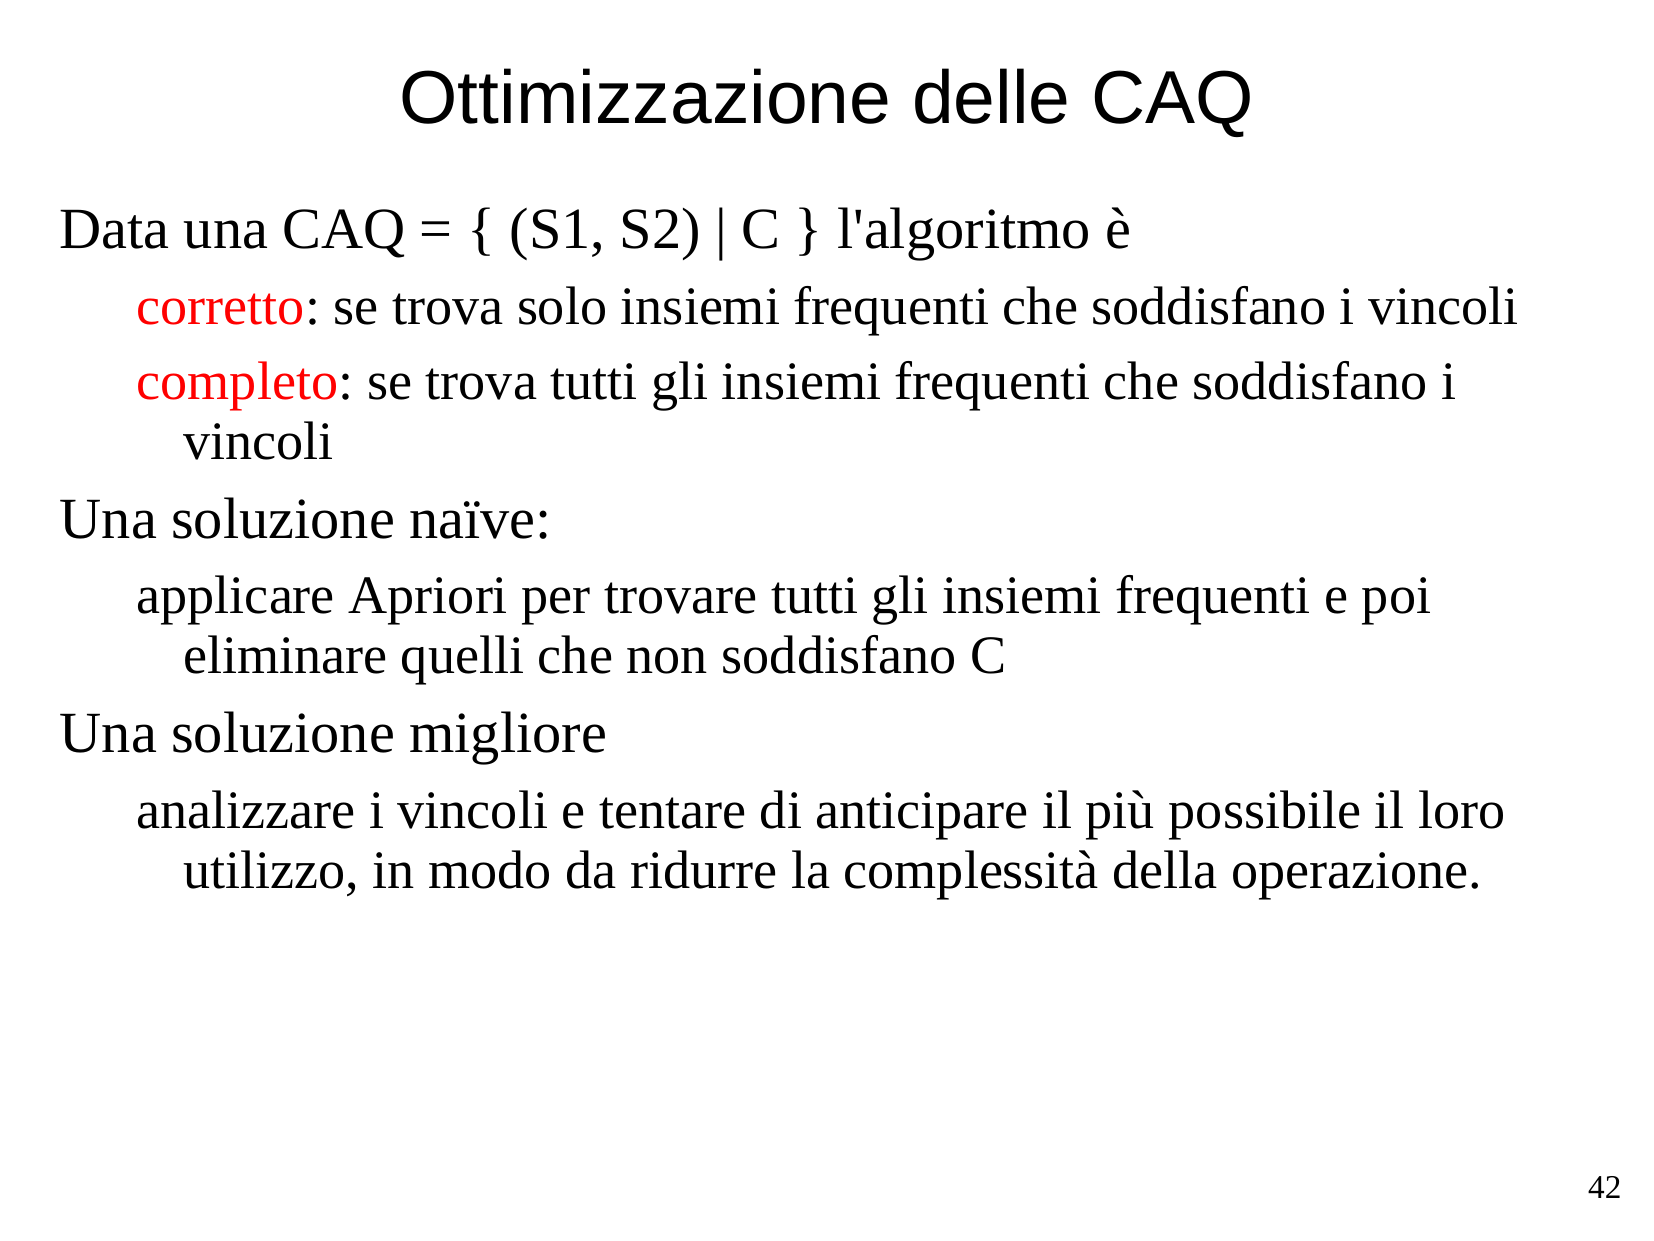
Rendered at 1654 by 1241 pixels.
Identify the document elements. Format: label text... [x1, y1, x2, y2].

title Ottimizzazione delle CAQ [37, 30, 1617, 166]
list Data una CAQ = { (S1, S2) | C } l'algoritmo è corretto: se trova solo insiemi frequenti che soddisfano i vincoli completo: se trova tutti gli insiemi frequenti che soddisfano i vincoli Una soluzione naïve: applicare Apriori per trovare tutti gli insiemi frequenti e poi eliminare quelli che non soddisfano C Una soluzione migliore analizzare i vincoli e tentare di anticipare il più possibile il loro utilizzo, in modo da ridurre la complessità della operazione. [42, 196, 1612, 1187]
